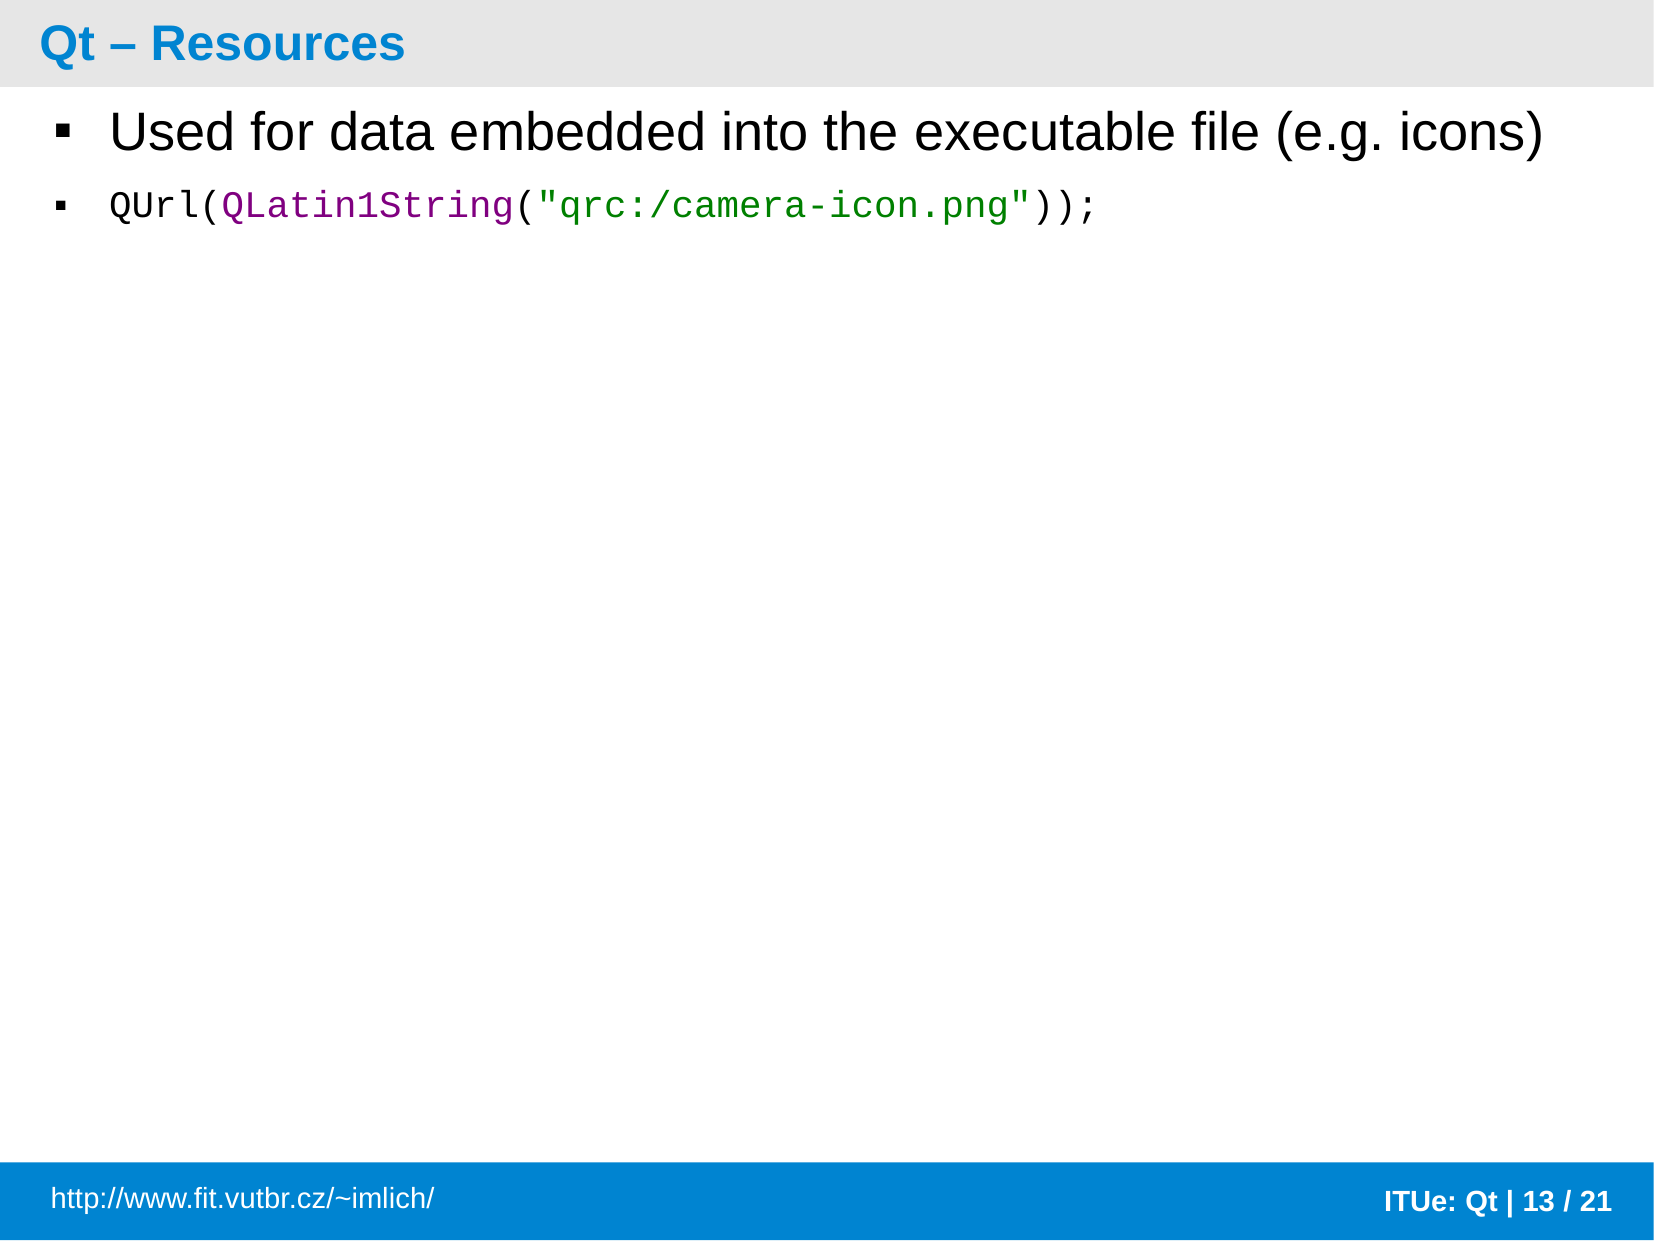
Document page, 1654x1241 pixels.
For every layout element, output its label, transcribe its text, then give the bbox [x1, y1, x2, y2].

title Qt – Resources [39, 5, 1615, 81]
list Used for data embedded into the executable file (e.g. icons) QUrl(QLatin1String("qrc:/camera-icon.png")); [38, 101, 1616, 1126]
